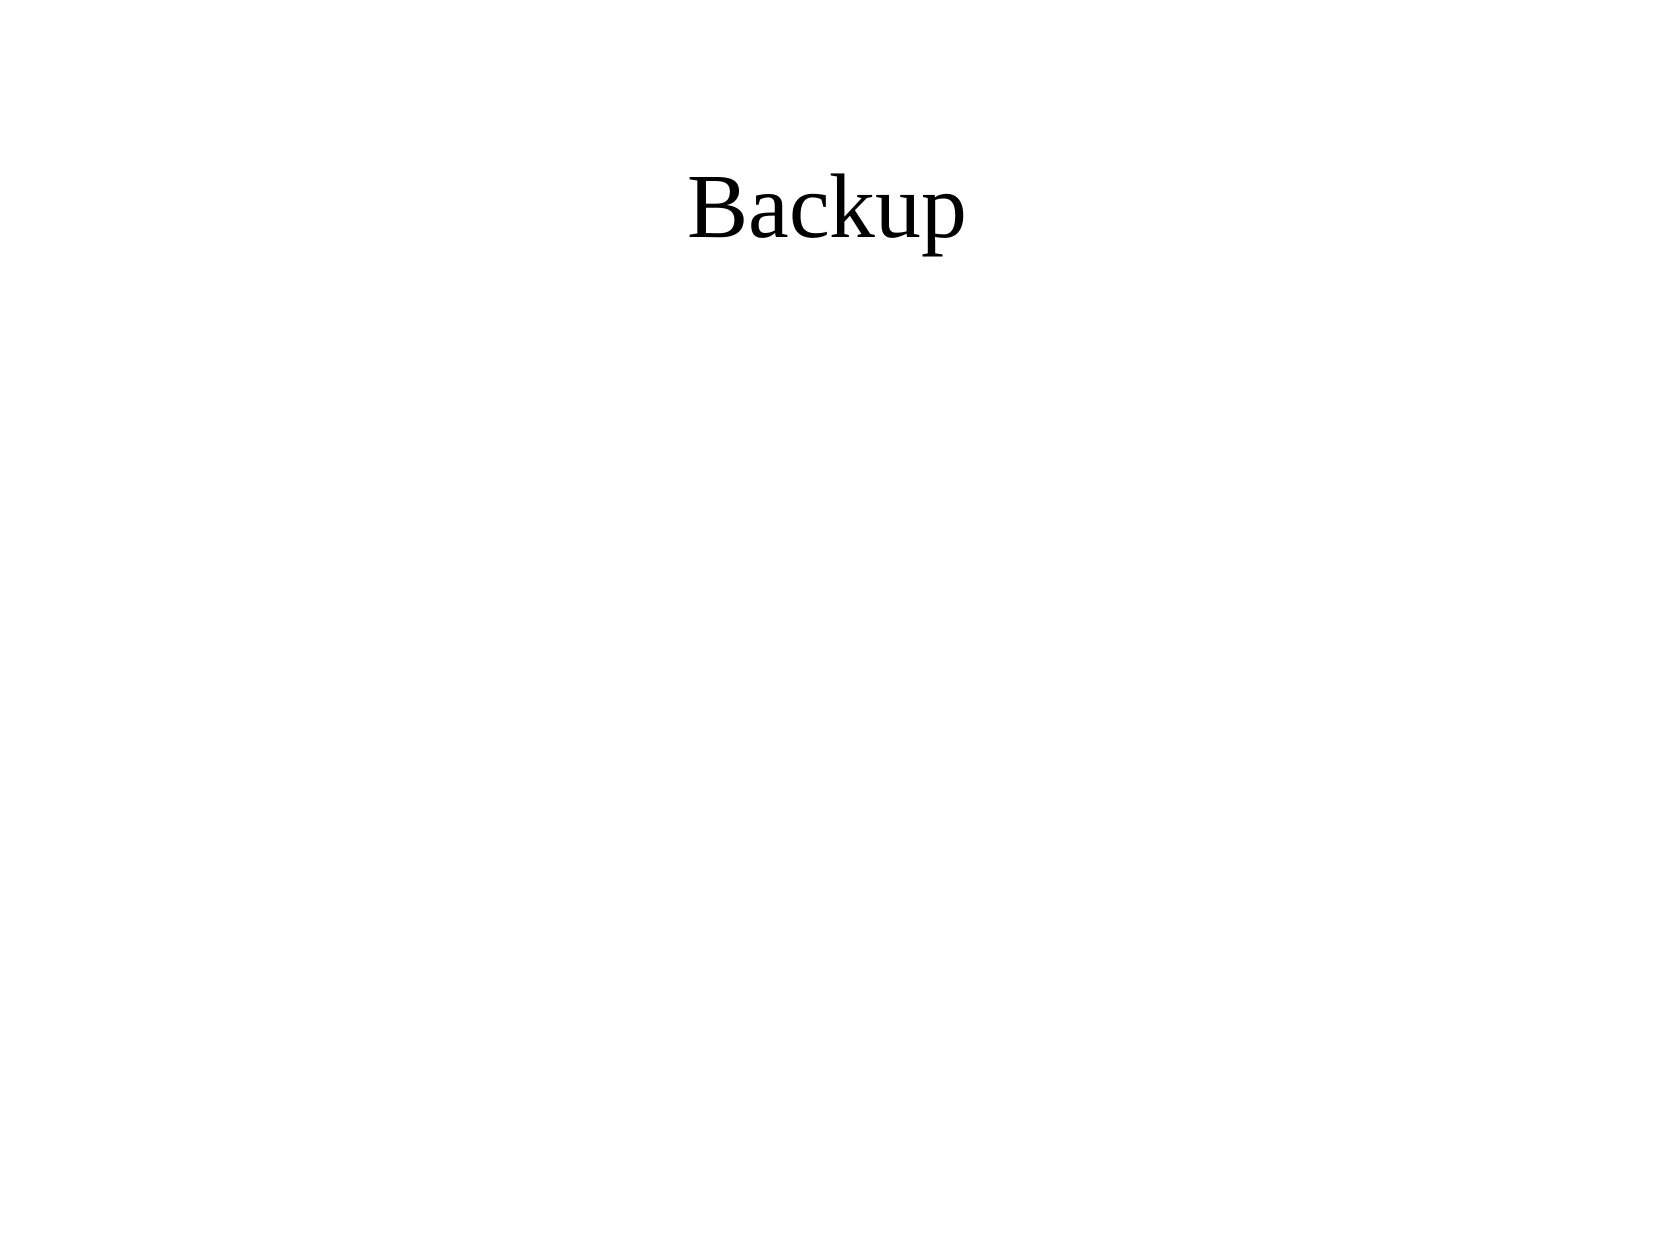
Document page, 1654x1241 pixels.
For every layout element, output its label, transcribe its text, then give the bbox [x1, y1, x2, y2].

title Backup [121, 102, 1534, 311]
